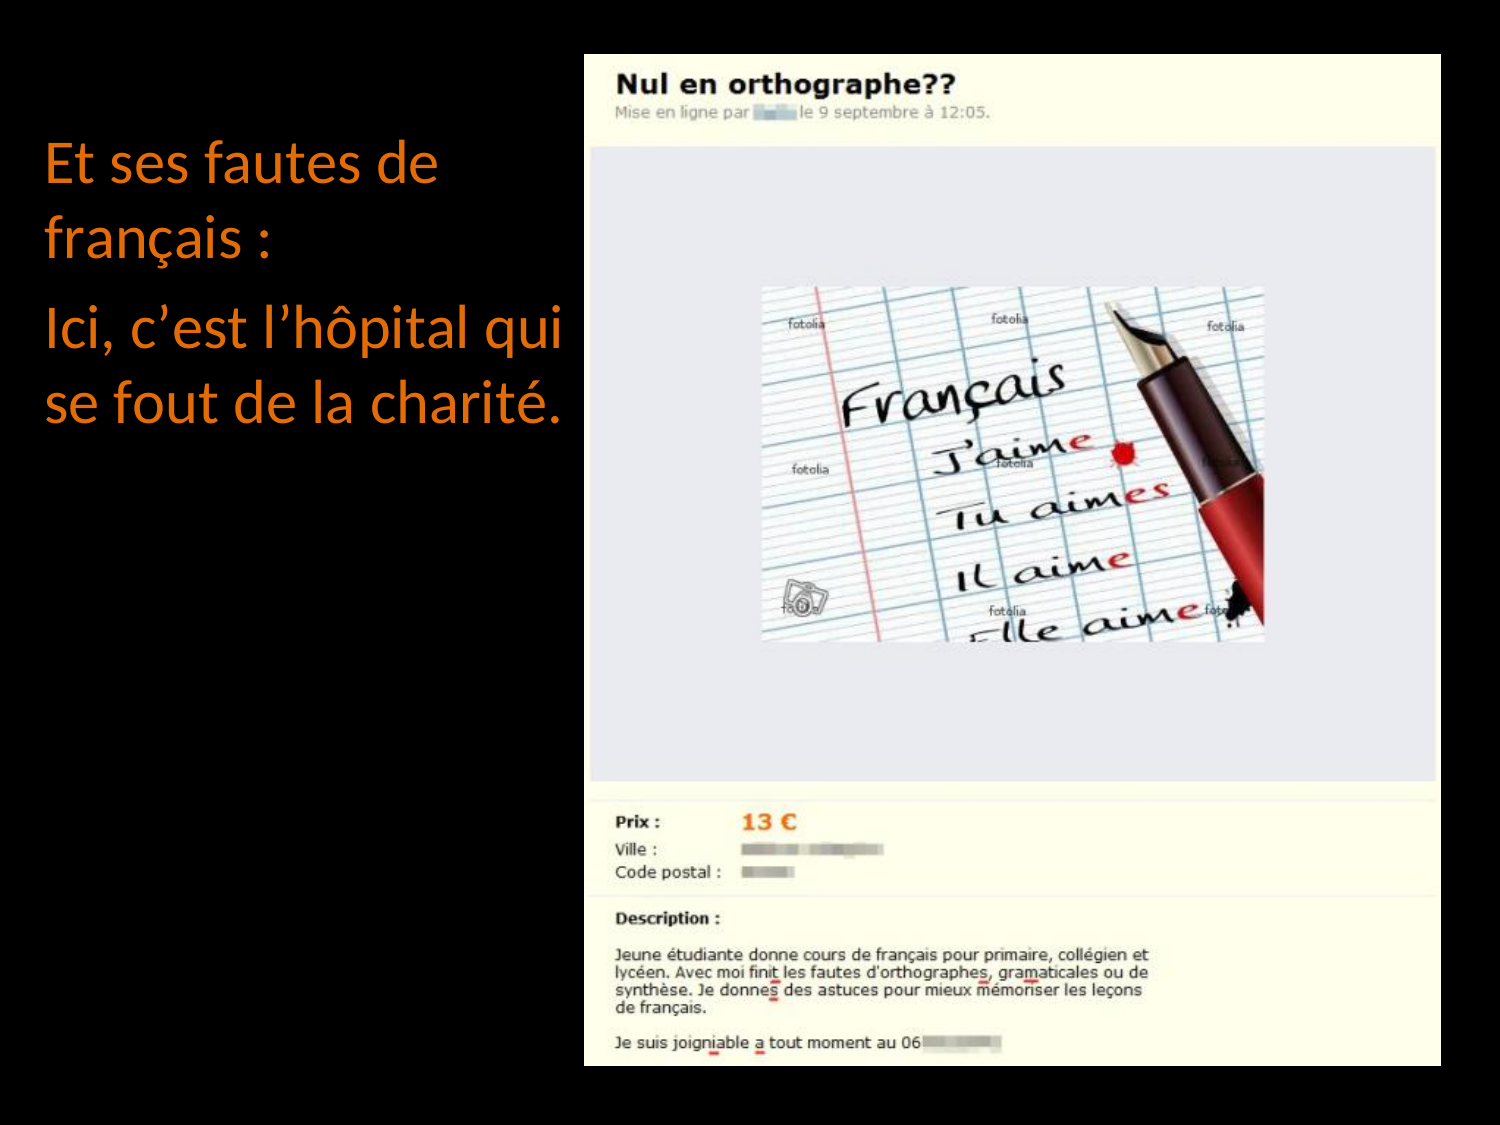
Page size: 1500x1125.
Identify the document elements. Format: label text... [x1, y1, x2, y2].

picture [584, 54, 1441, 1066]
list Et ses fautes de français : Ici, c’est l’hôpital qui se fout de la charité. [29, 113, 584, 544]
